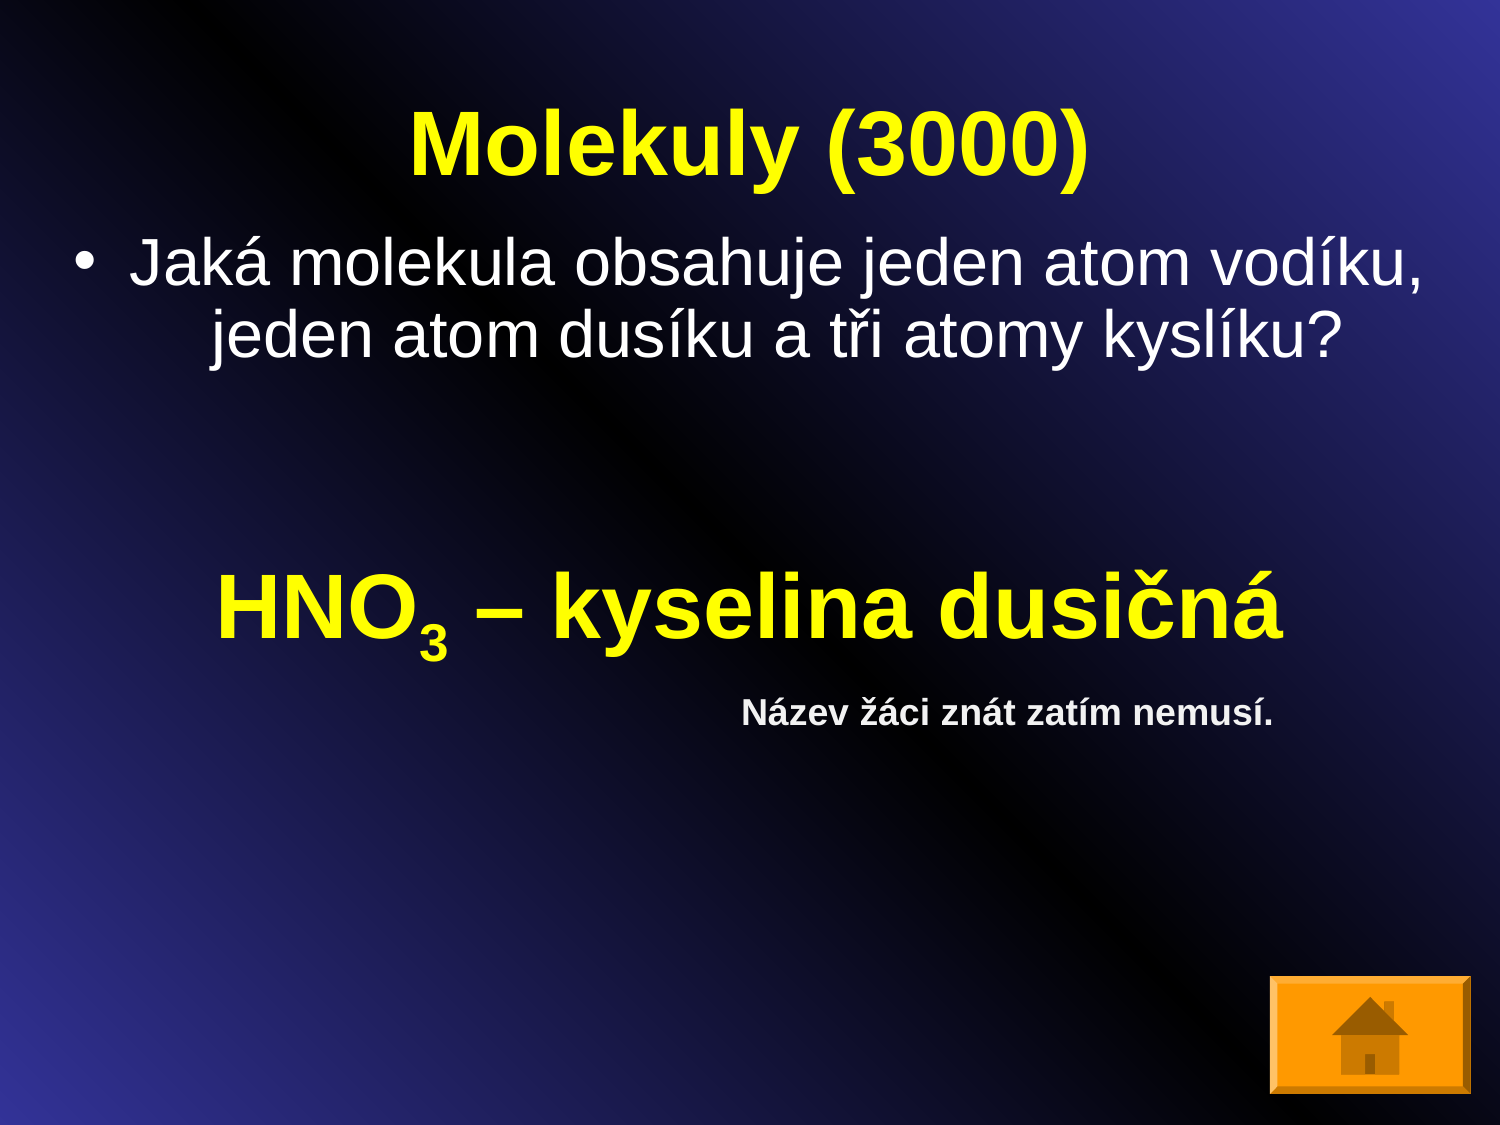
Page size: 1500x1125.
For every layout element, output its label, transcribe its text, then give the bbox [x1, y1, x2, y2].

text_box [1271, 976, 1471, 1094]
list Jaká molekula obsahuje jeden atom vodíku, jeden atom dusíku a tři atomy kyslíku? [29, 220, 1471, 457]
text_box Název žáci znát zatím nemusí. [726, 680, 1306, 742]
title Molekuly (3000) [75, 45, 1426, 220]
text_box HNO3 – kyselina dusičná [53, 538, 1448, 680]
